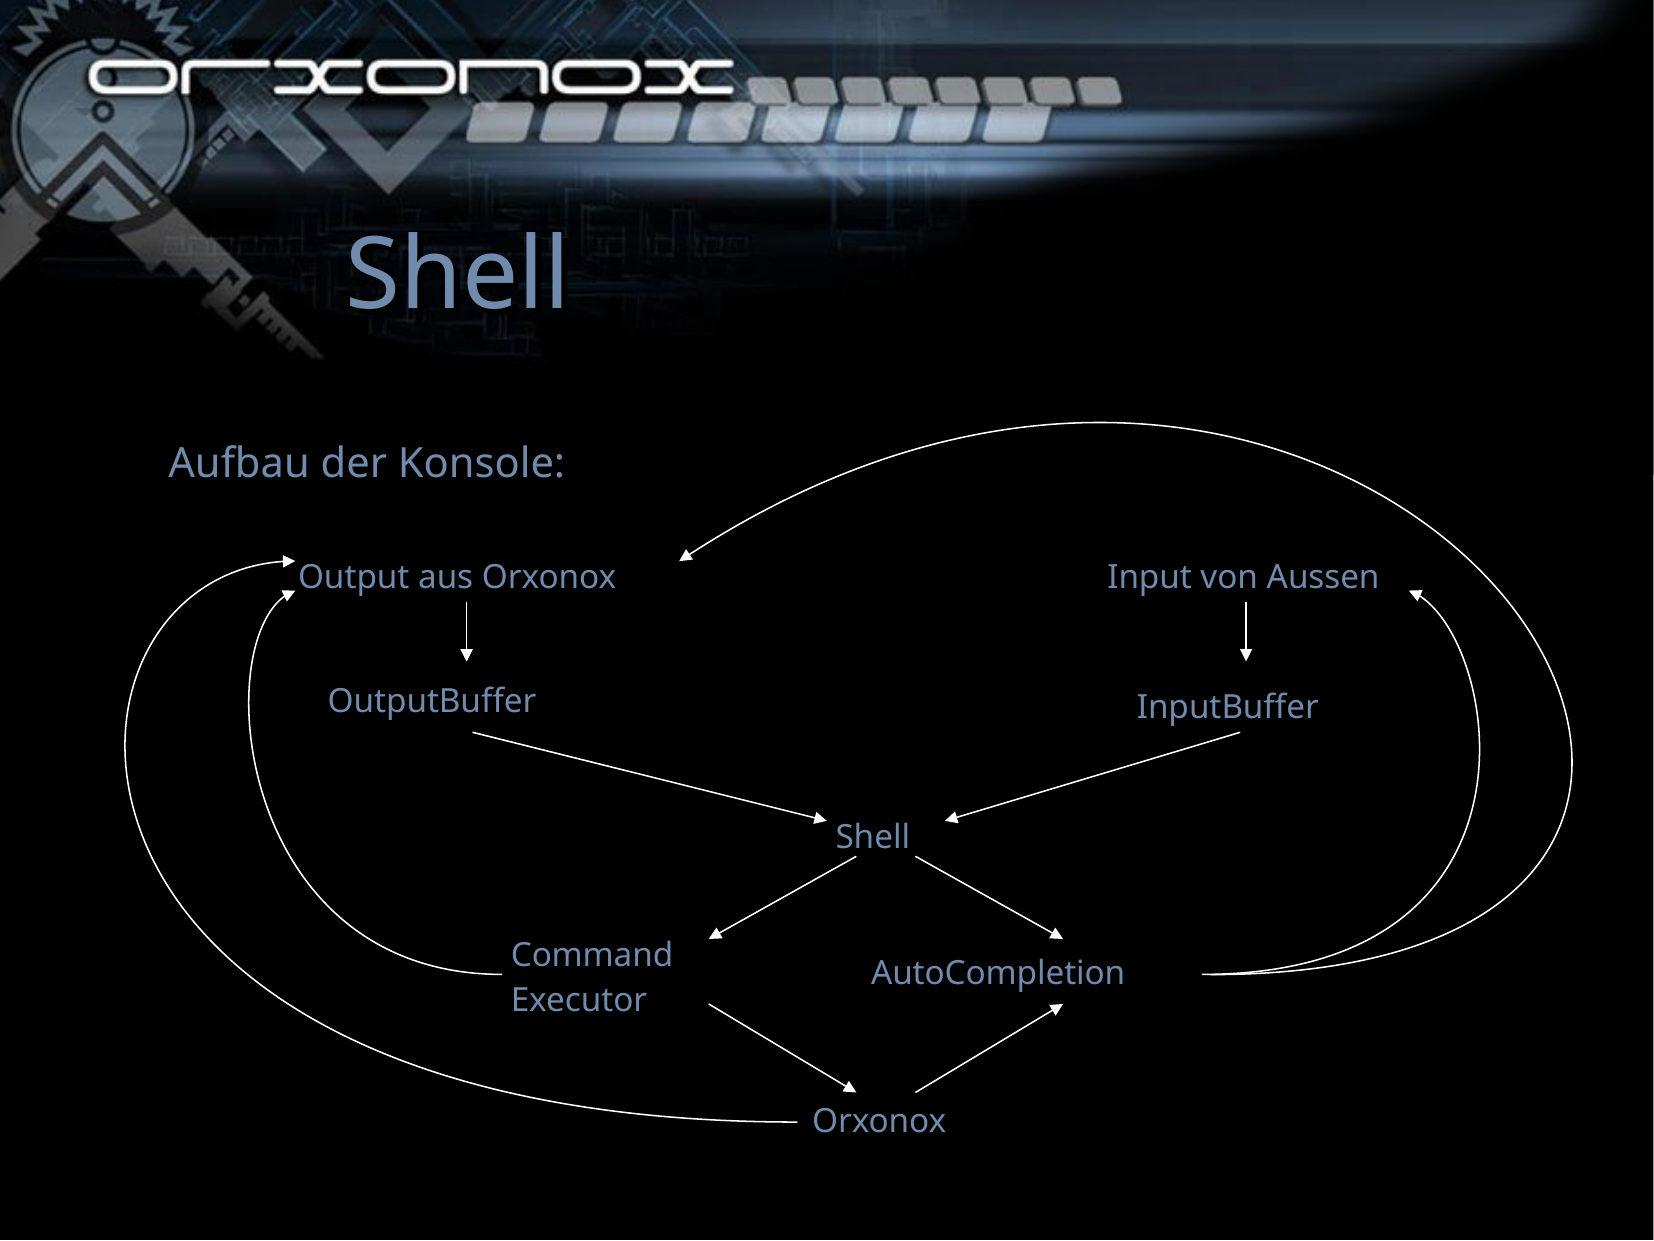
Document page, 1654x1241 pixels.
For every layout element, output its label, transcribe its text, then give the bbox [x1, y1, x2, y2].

text_box OutputBuffer [277, 669, 845, 721]
picture [846, 424, 1338, 475]
text_box Aufbau der Konsole: [118, 425, 686, 486]
text_box Orxonox [761, 1089, 1329, 1141]
text_box Shell [785, 805, 1353, 857]
text_box Command Executor [460, 923, 1028, 1011]
text_box Input von Aussen [1057, 545, 1625, 597]
text_box AutoCompletion [820, 941, 1388, 993]
text_box Output aus Orxonox [248, 545, 815, 597]
text_box Shell [330, 194, 1306, 250]
picture [0, 0, 1654, 475]
text_box InputBuffer [1086, 675, 1654, 727]
